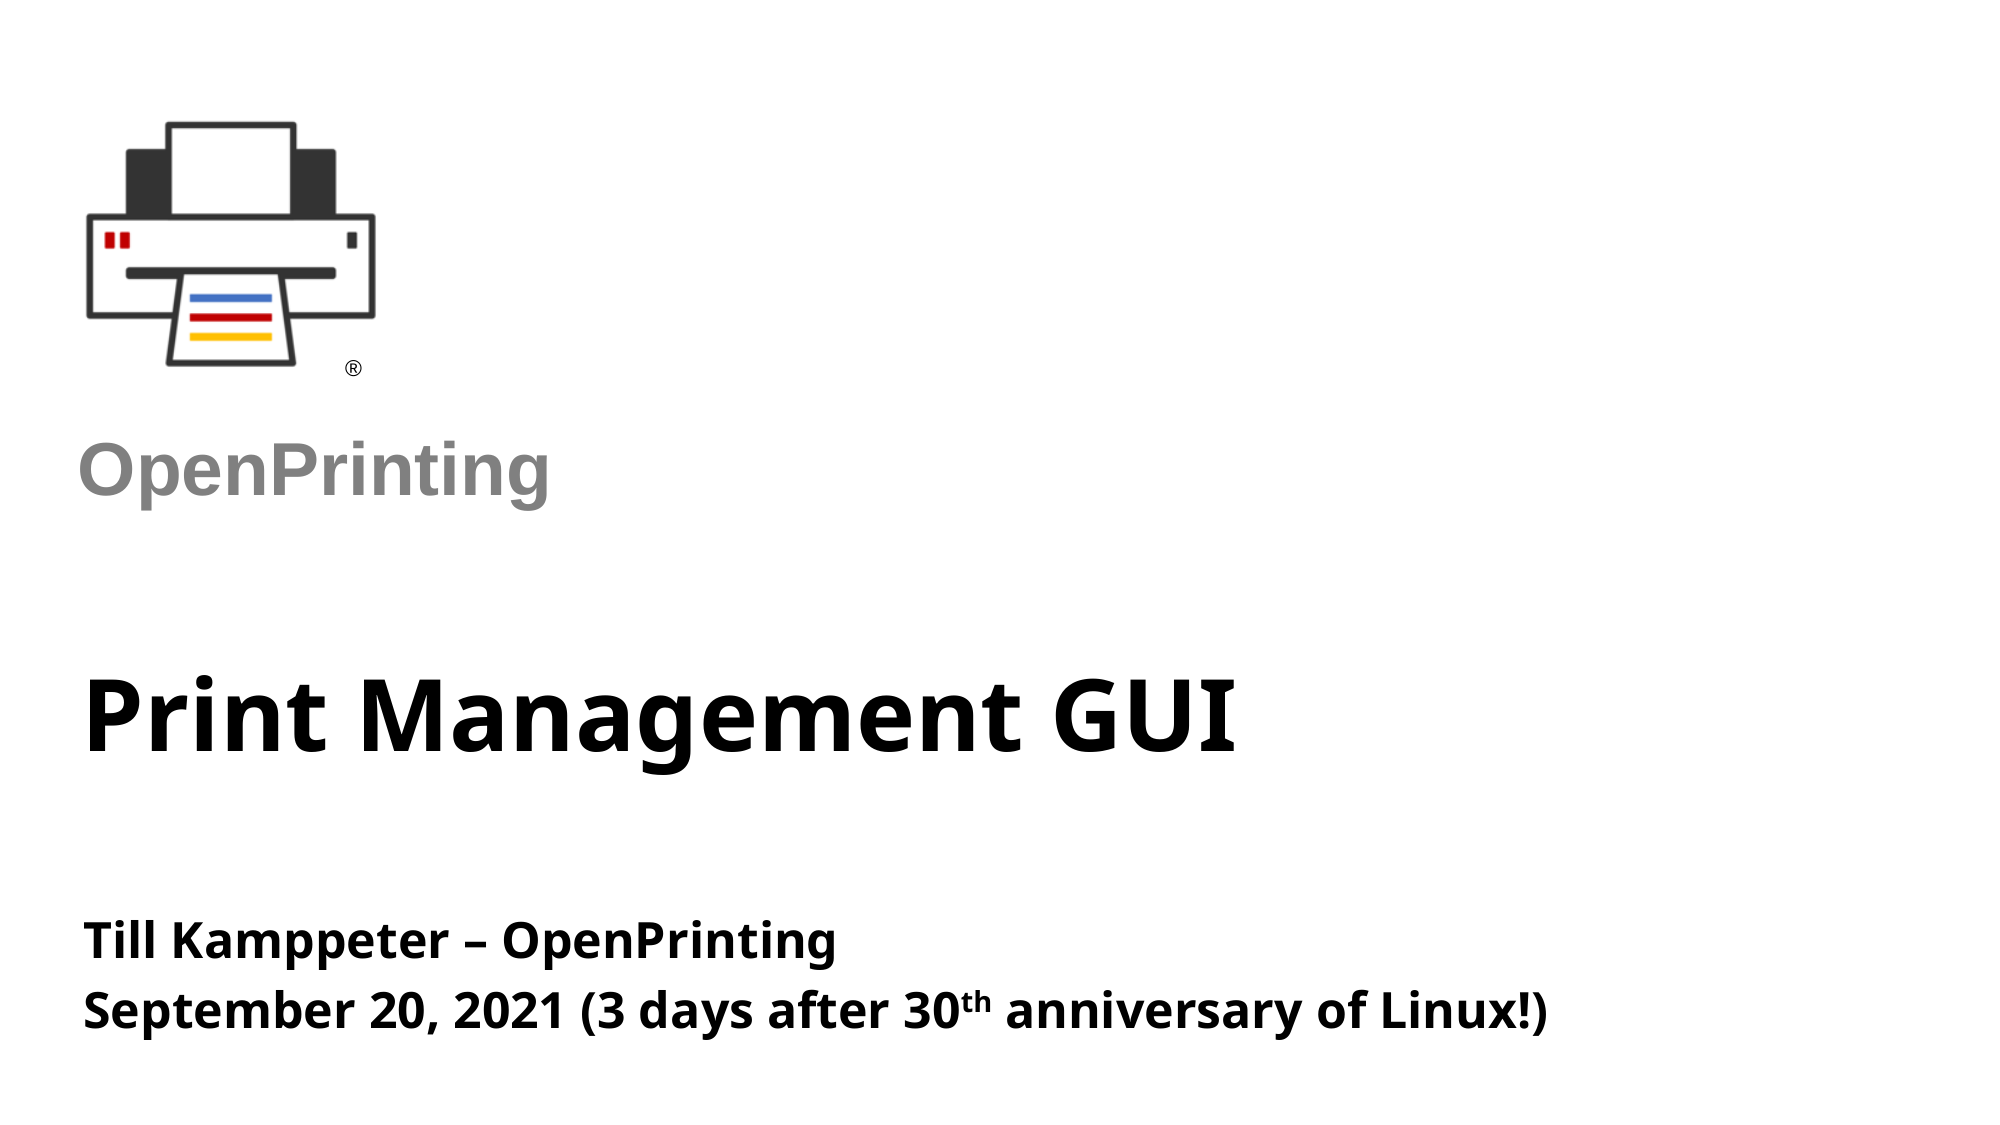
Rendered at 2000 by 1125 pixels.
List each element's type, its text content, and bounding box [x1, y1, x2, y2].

picture [75, 110, 388, 379]
list Till Kamppeter – OpenPrinting September 20, 2021 (3 days after 30th anniversary of Linux!) [75, 900, 1936, 1063]
title Print Management GUI [75, 522, 1936, 781]
